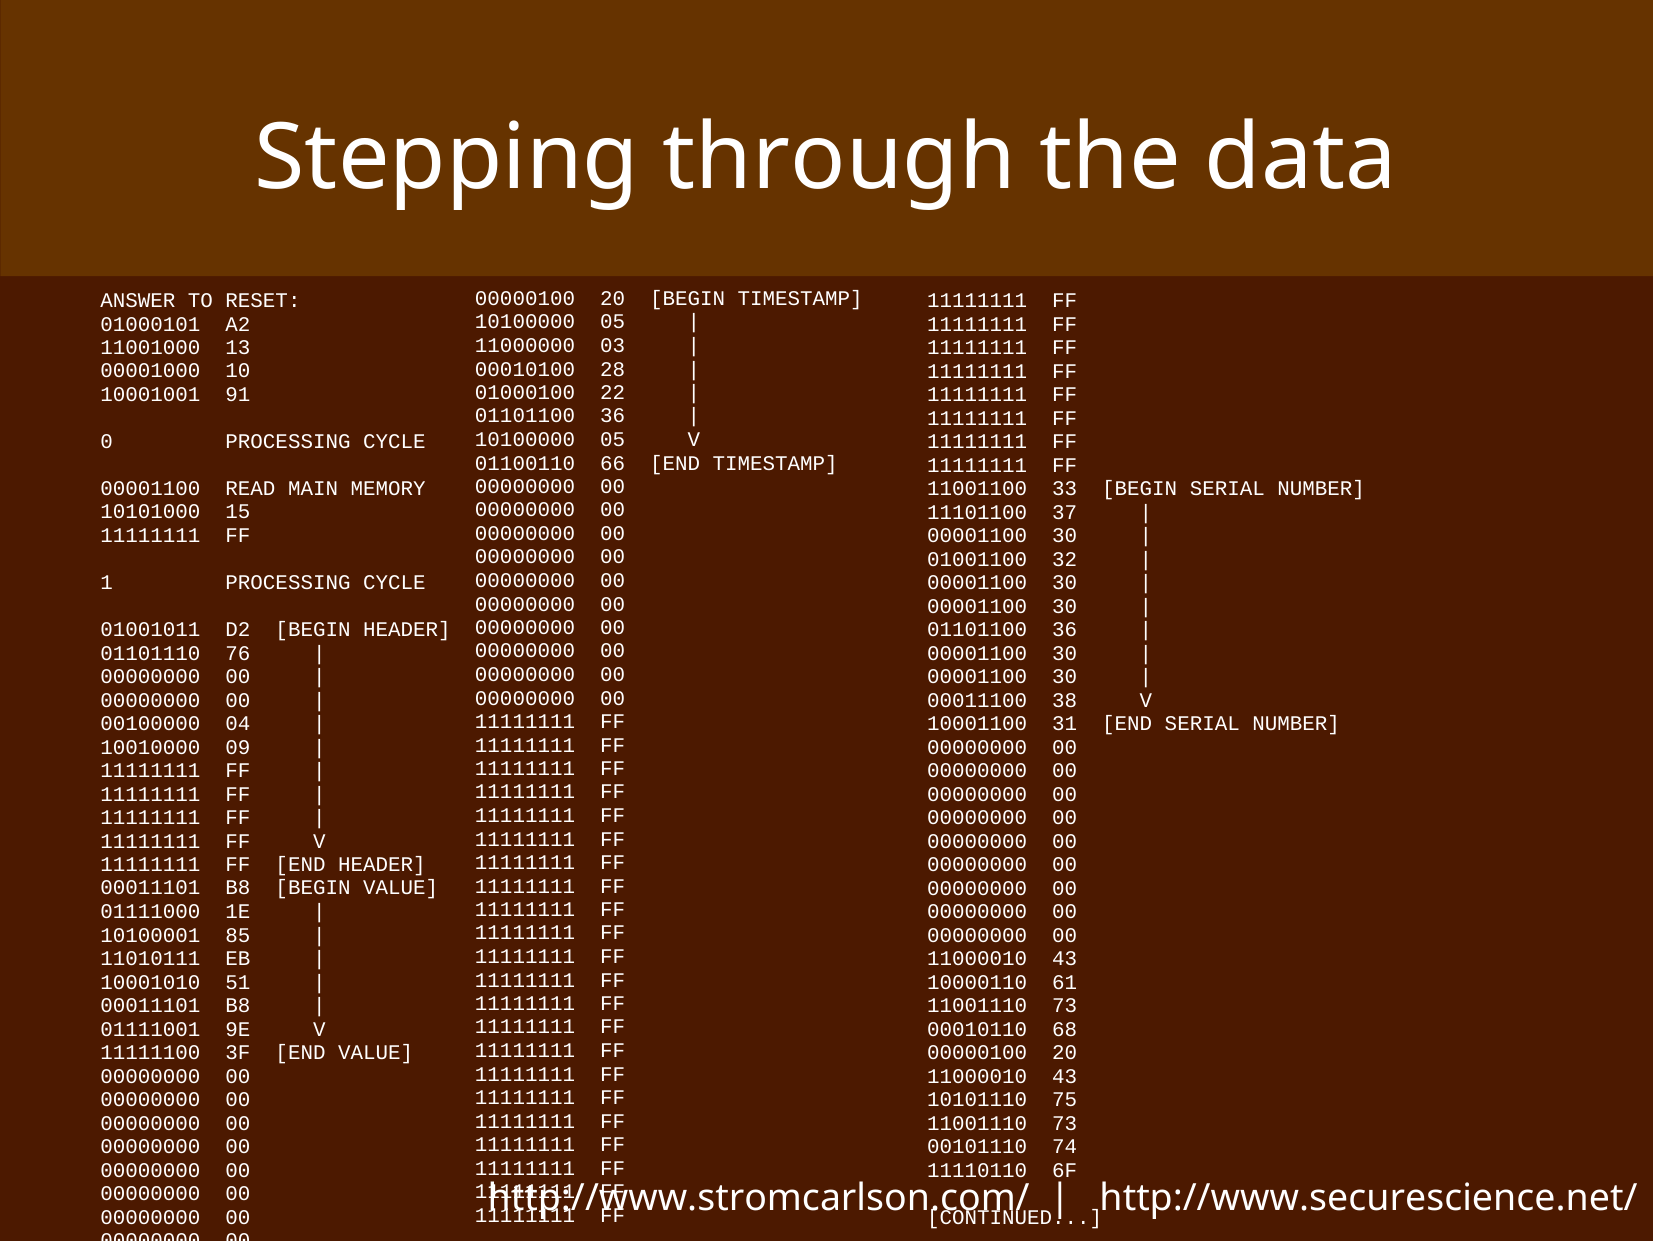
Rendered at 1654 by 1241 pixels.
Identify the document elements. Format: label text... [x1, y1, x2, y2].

list ANSWER TO RESET: 01000101 A2 11001000 13 00001000 10 10001001 91 0 PROCESSING CYCLE 00001100 READ MAIN MEMORY 10101000 15 11111111 FF 1 PROCESSING CYCLE 01001011 D2 [BEGIN HEADER] 01101110 76 | 00000000 00 | 00000000 00 | 00100000 04 | 10010000 09 | 11111111 FF | 11111111 FF | 11111111 FF | 11111111 FF V 11111111 FF [END HEADER] 00011101 B8 [BEGIN VALUE] 01111000 1E | 10100001 85 | 11010111 EB | 10001010 51 | 00011101 B8 | 01111001 9E V 11111100 3F [END VALUE] 00000000 00 00000000 00 00000000 00 00000000 00 00000000 00 00000000 00 00000000 00 00000000 00 [82, 290, 459, 1241]
list 00000100 20 [BEGIN TIMESTAMP] 10100000 05 | 11000000 03 | 00010100 28 | 01000100 22 | 01101100 36 | 10100000 05 V 01100110 66 [END TIMESTAMP] 00000000 00 00000000 00 00000000 00 00000000 00 00000000 00 00000000 00 00000000 00 00000000 00 00000000 00 00000000 00 11111111 FF 11111111 FF 11111111 FF 11111111 FF 11111111 FF 11111111 FF 11111111 FF 11111111 FF 11111111 FF 11111111 FF 11111111 FF 11111111 FF 11111111 FF 11111111 FF 11111111 FF 11111111 FF 11111111 FF 11111111 FF 11111111 FF 11111111 FF 11111111 FF 11111111 FF [457, 288, 866, 1192]
title Stepping through the data [82, 49, 1571, 257]
list 11111111 FF 11111111 FF 11111111 FF 11111111 FF 11111111 FF 11111111 FF 11111111 FF 11111111 FF 11001100 33 [BEGIN SERIAL NUMBER] 11101100 37 | 00001100 30 | 01001100 32 | 00001100 30 | 00001100 30 | 01101100 36 | 00001100 30 | 00001100 30 | 00011100 38 V 10001100 31 [END SERIAL NUMBER] 00000000 00 00000000 00 00000000 00 00000000 00 00000000 00 00000000 00 00000000 00 00000000 00 00000000 00 11000010 43 10000110 61 11001110 73 00010110 68 00000100 20 11000010 43 10101110 75 11001110 73 00101110 74 11110110 6F [CONTINUED...] [909, 290, 1372, 1172]
